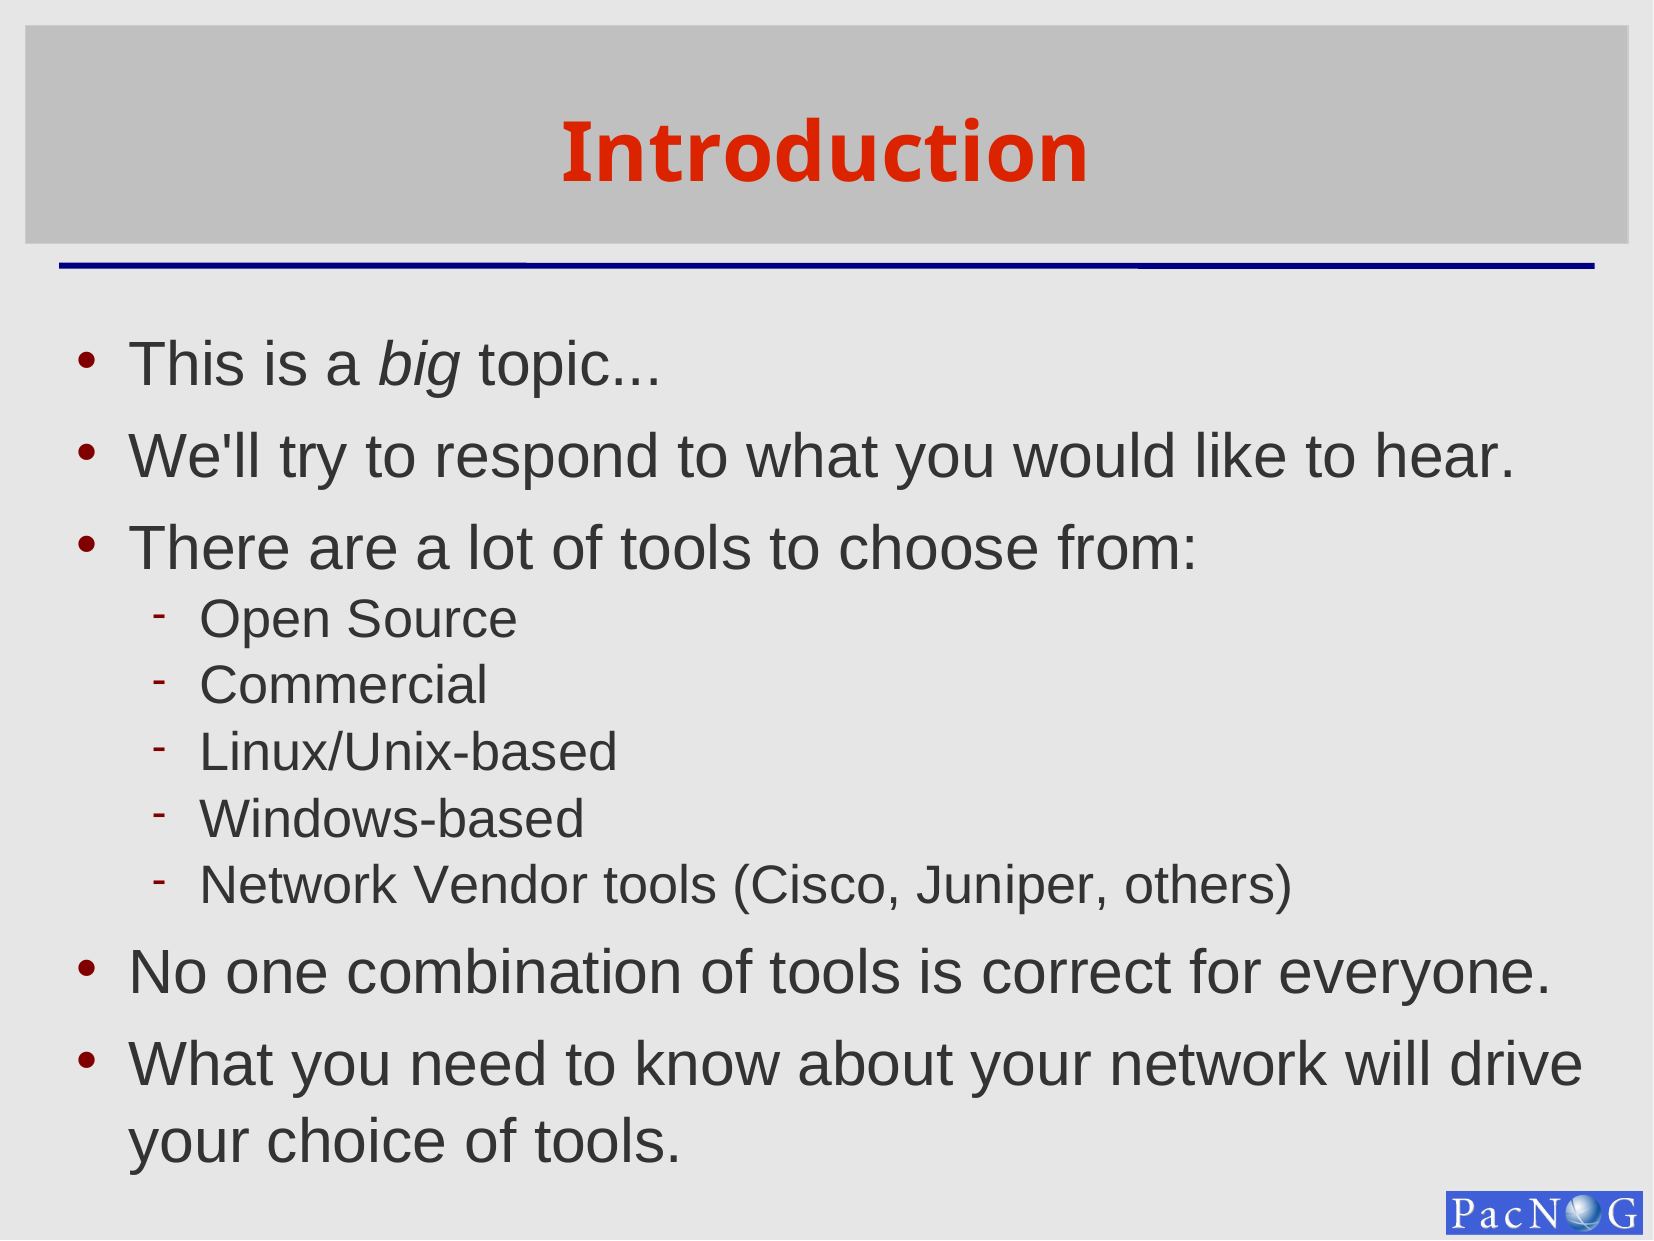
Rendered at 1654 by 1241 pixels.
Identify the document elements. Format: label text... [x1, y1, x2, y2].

title Introduction [121, 46, 1532, 253]
list This is a big topic... We'll try to respond to what you would like to hear. There are a lot of tools to choose from: Open Source Commercial Linux/Unix-based Windows-based Network Vendor tools (Cisco, Juniper, others) No one combination of tools is correct for everyone. What you need to know about your network will drive your choice of tools. [59, 322, 1593, 1169]
picture [1446, 1191, 1643, 1235]
